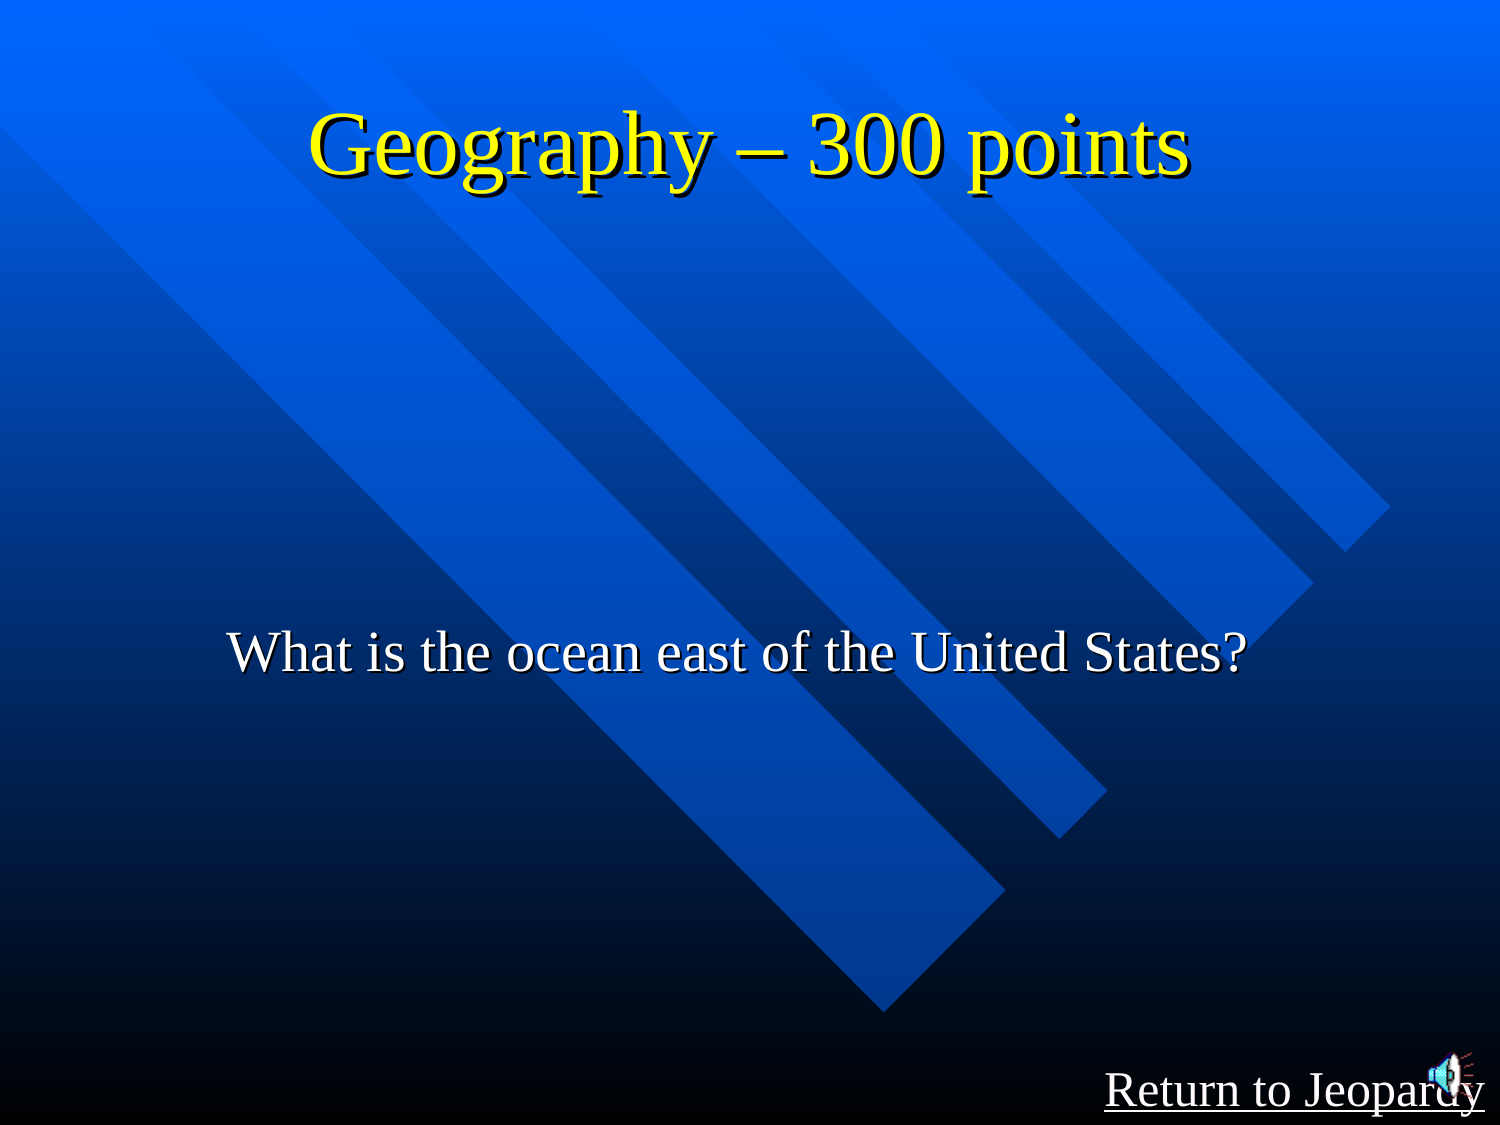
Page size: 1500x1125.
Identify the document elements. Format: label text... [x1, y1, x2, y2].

table_header What is the ocean east of the United States? [125, 313, 1350, 983]
title Geography – 300 points [112, 37, 1388, 238]
text_box Return to Jeopardy [1089, 1048, 1500, 1125]
picture [1426, 1051, 1477, 1102]
